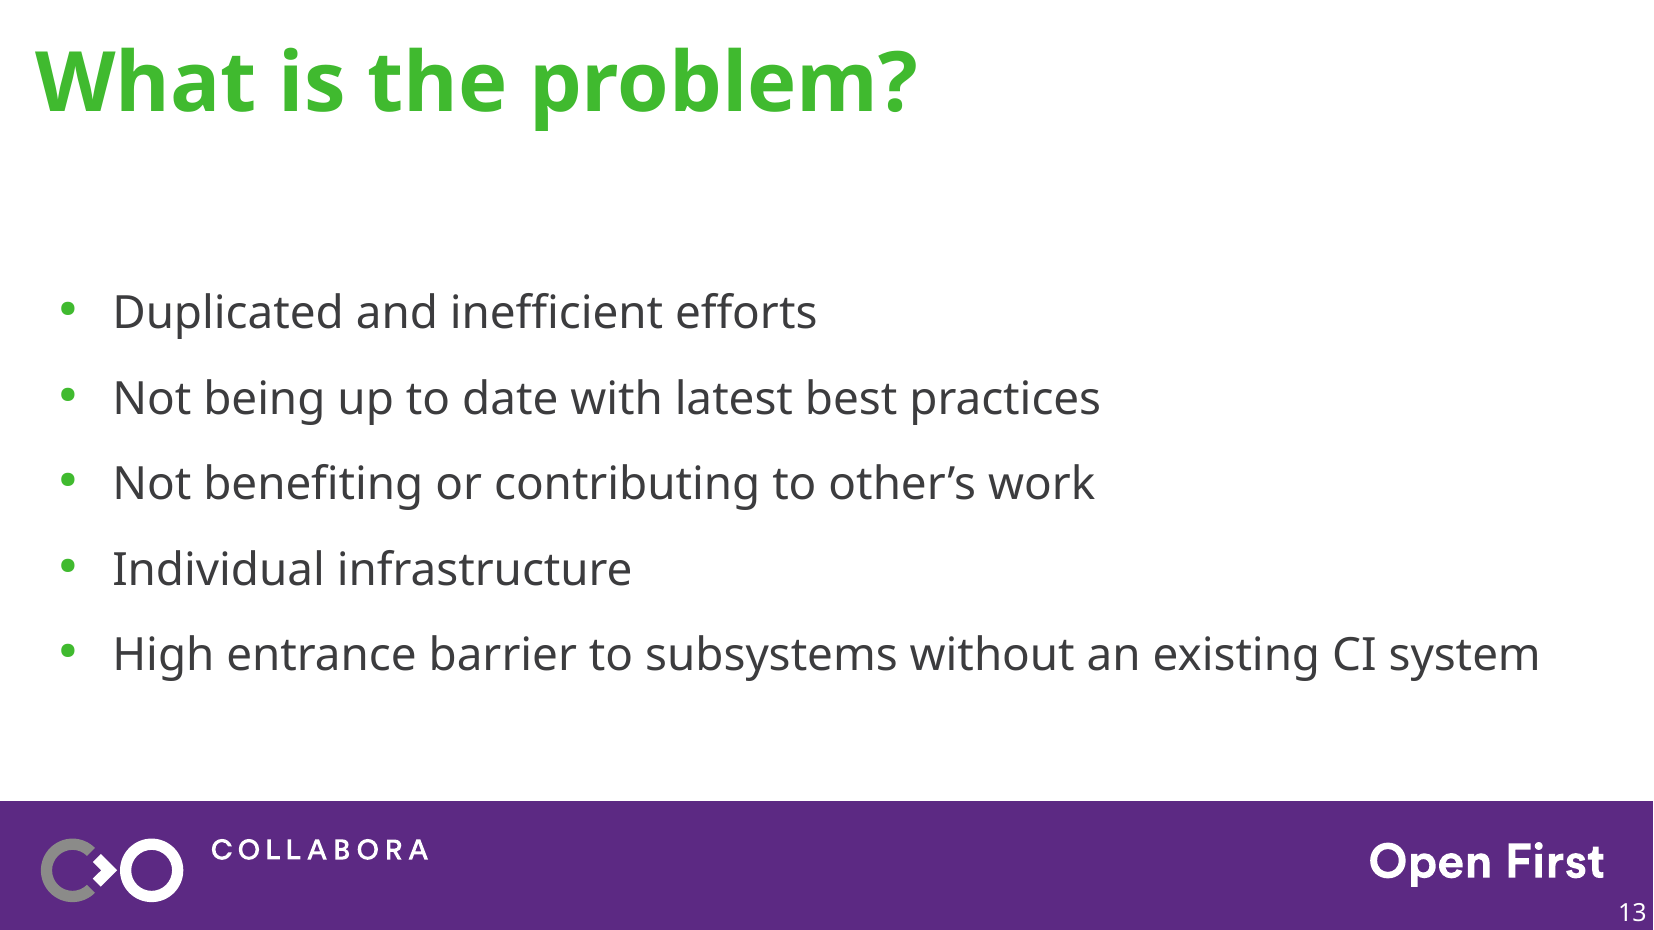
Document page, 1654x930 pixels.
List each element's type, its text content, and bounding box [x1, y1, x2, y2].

title What is the problem? [35, 28, 1608, 192]
list Duplicated and inefficient efforts Not being up to date with latest best practices Not benefiting or contributing to other’s work Individual infrastructure High entrance barrier to subsystems without an existing CI system [41, 255, 1613, 899]
